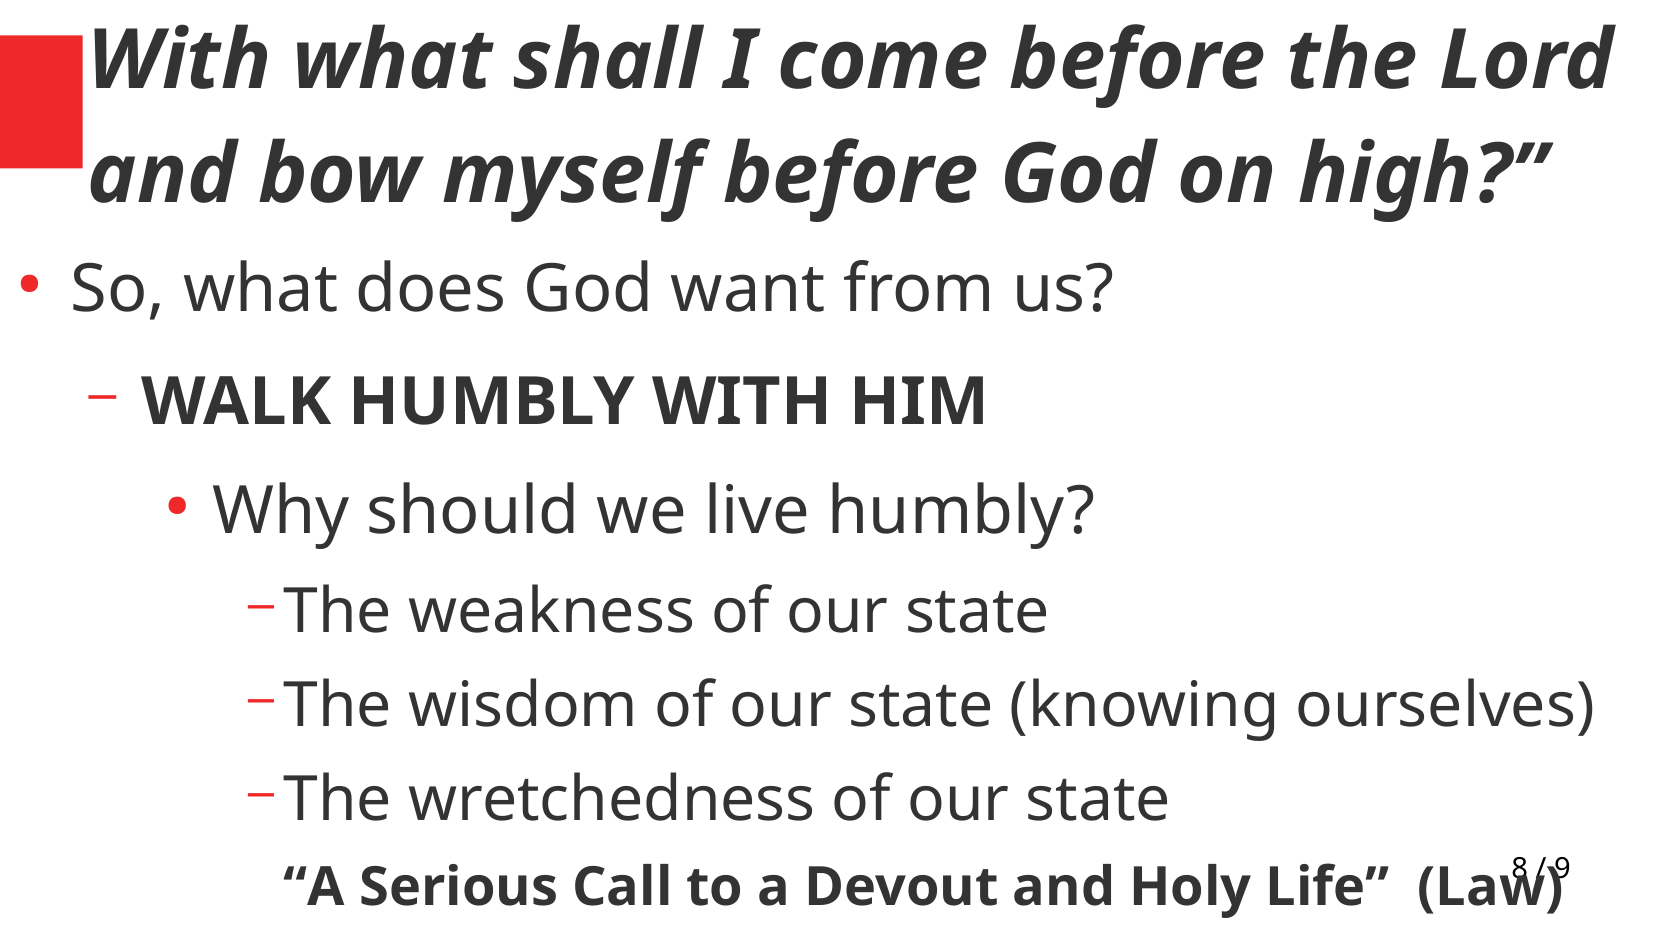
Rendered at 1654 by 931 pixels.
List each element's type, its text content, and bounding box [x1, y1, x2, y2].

list So, what does God want from us? WALK HUMBLY WITH HIM Why should we live humbly? The weakness of our state The wisdom of our state (knowing ourselves) The wretchedness of our state “A Serious Call to a Devout and Holy Life” (Law) [0, 240, 1654, 781]
title With what shall I come before the Lord and bow myself before God on high?” [87, 0, 1633, 240]
